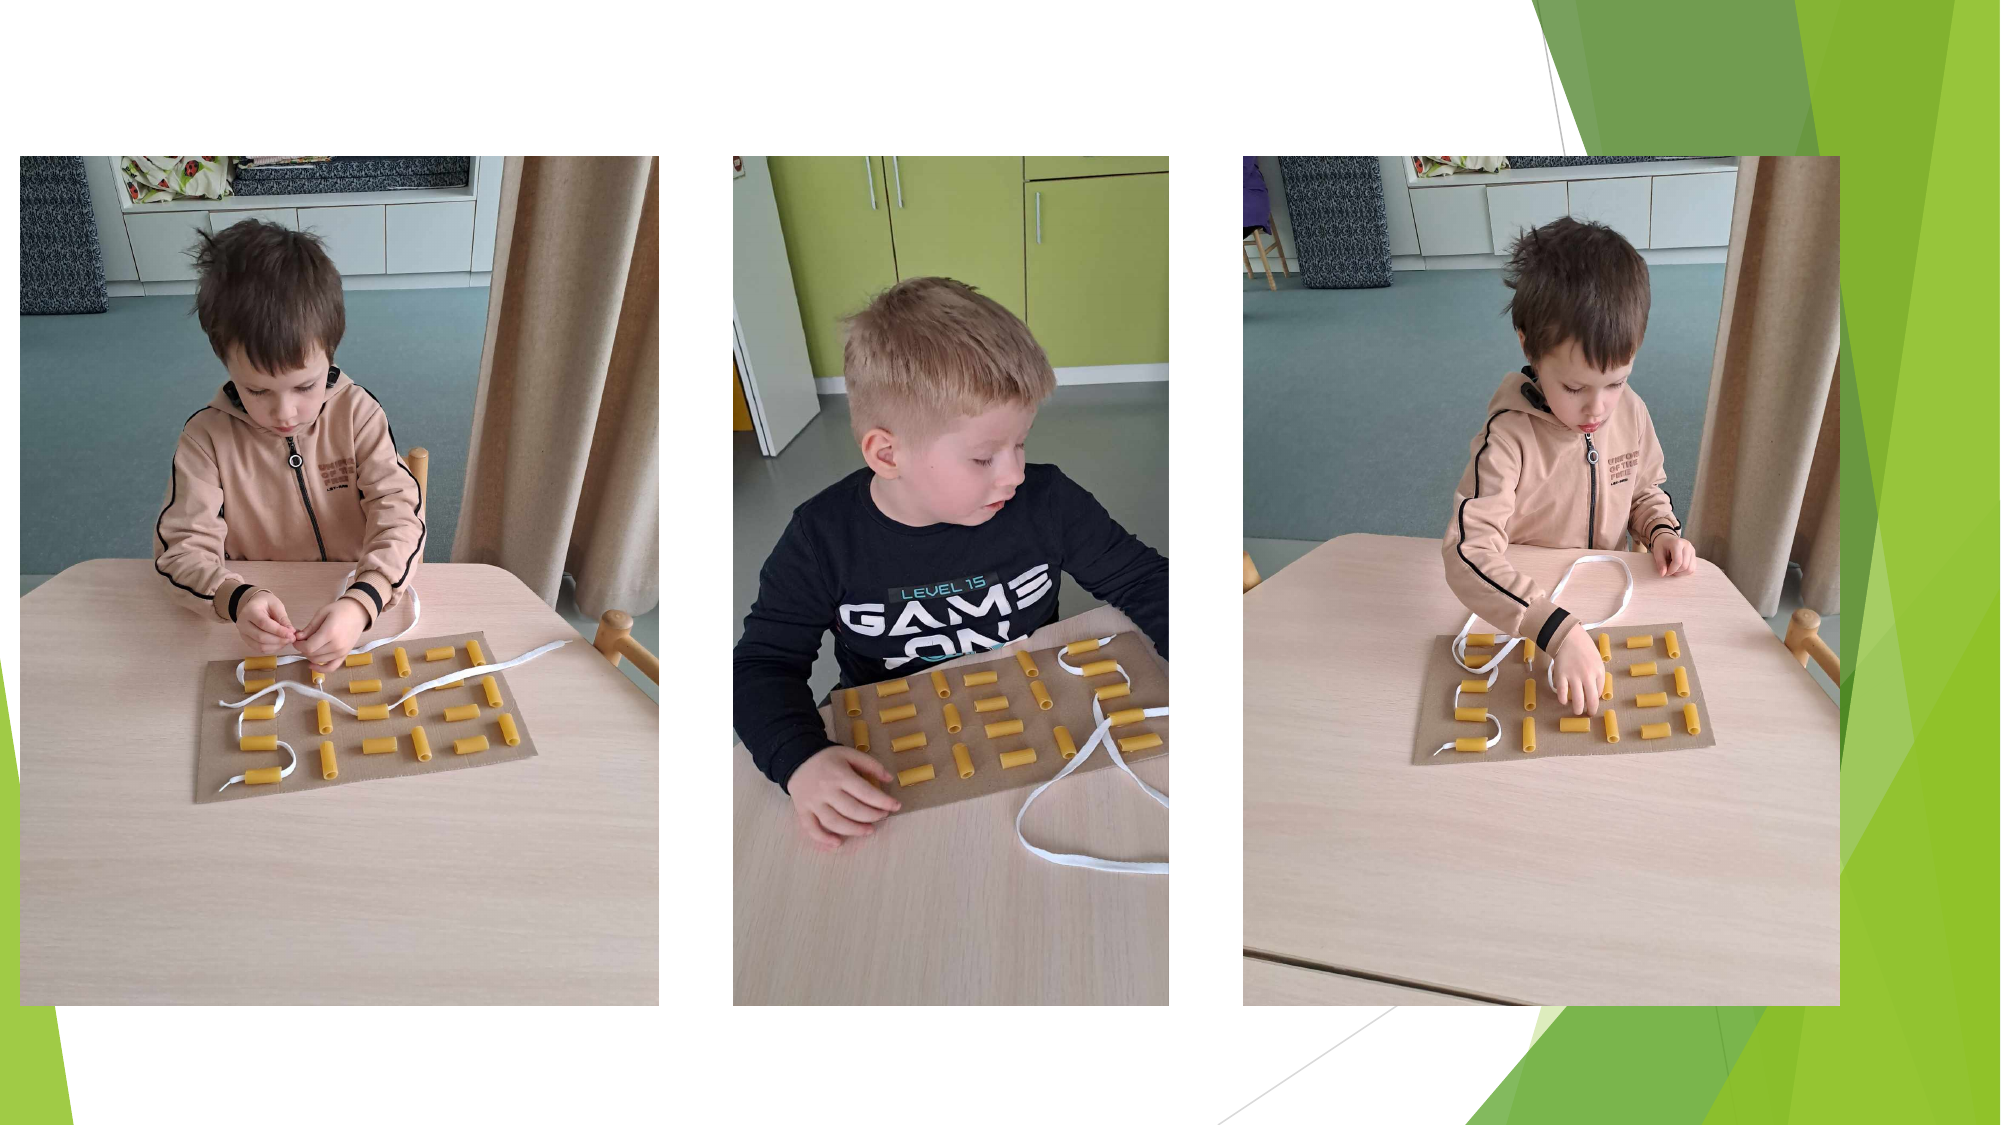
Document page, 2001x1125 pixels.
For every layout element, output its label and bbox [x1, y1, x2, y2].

picture [1243, 156, 1840, 1006]
picture [20, 156, 659, 1006]
picture [733, 156, 1169, 1006]
